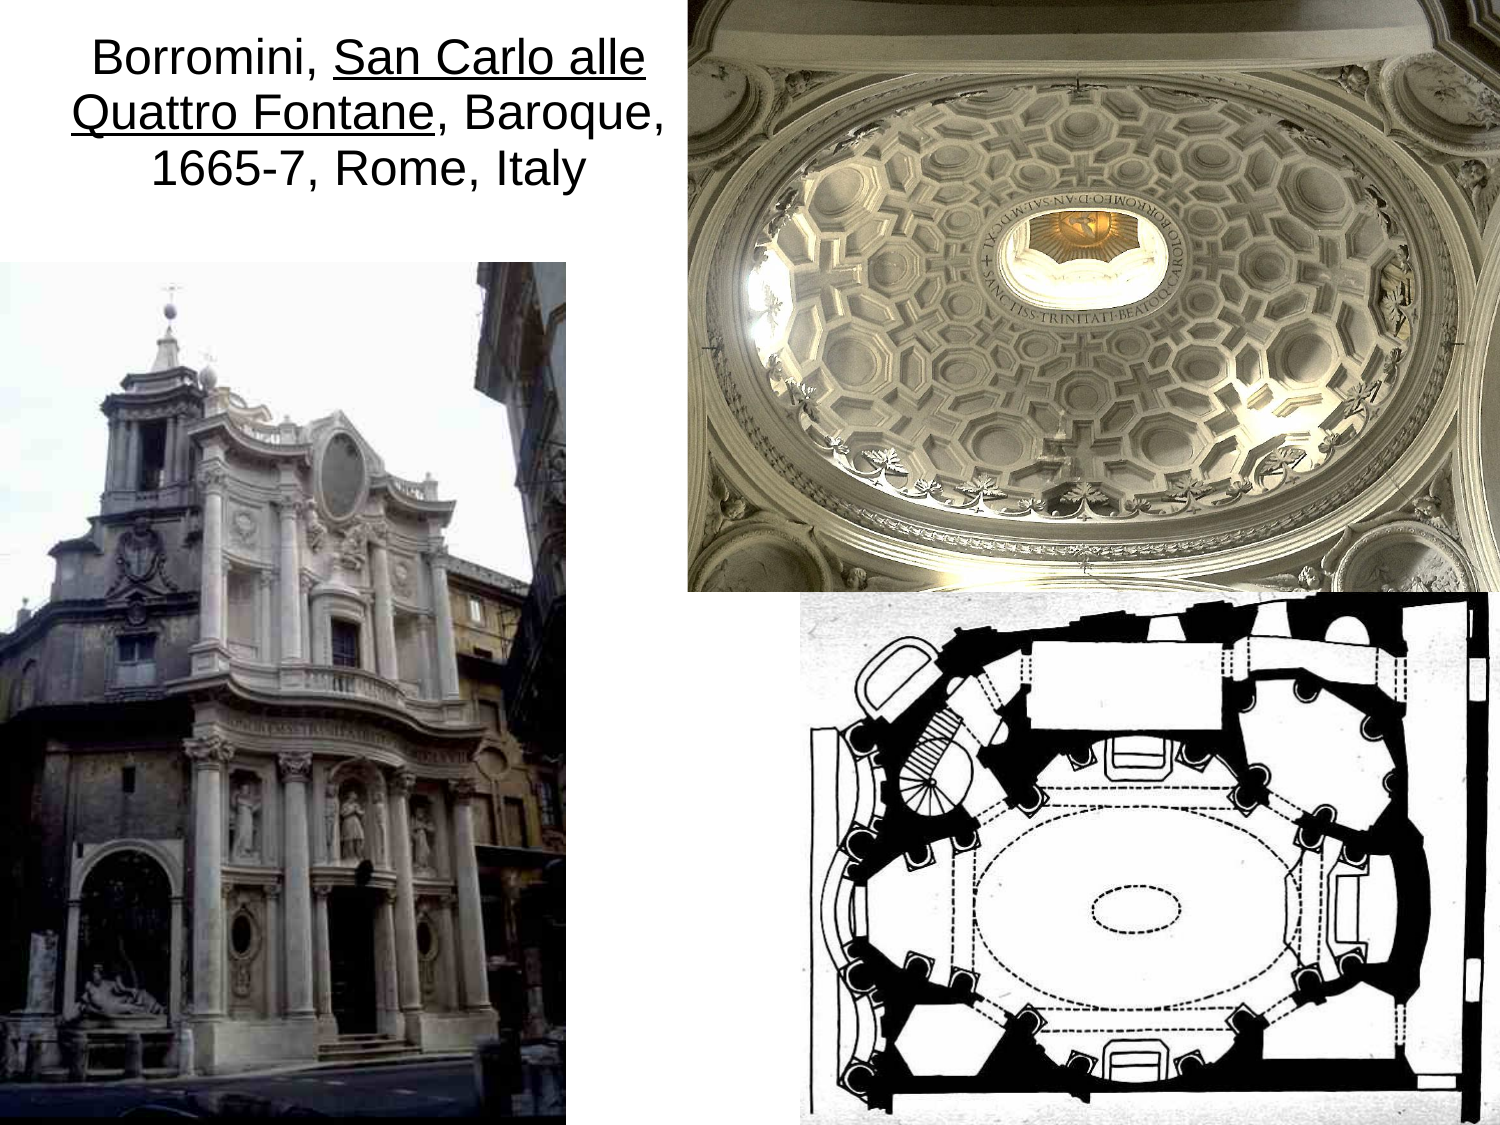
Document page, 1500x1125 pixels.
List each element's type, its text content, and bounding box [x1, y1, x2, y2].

picture [687, 0, 1500, 1125]
title Borromini, San Carlo alle Quattro Fontane, Baroque, 1665-7, Rome, Italy [0, 0, 687, 226]
picture [0, 262, 566, 1125]
